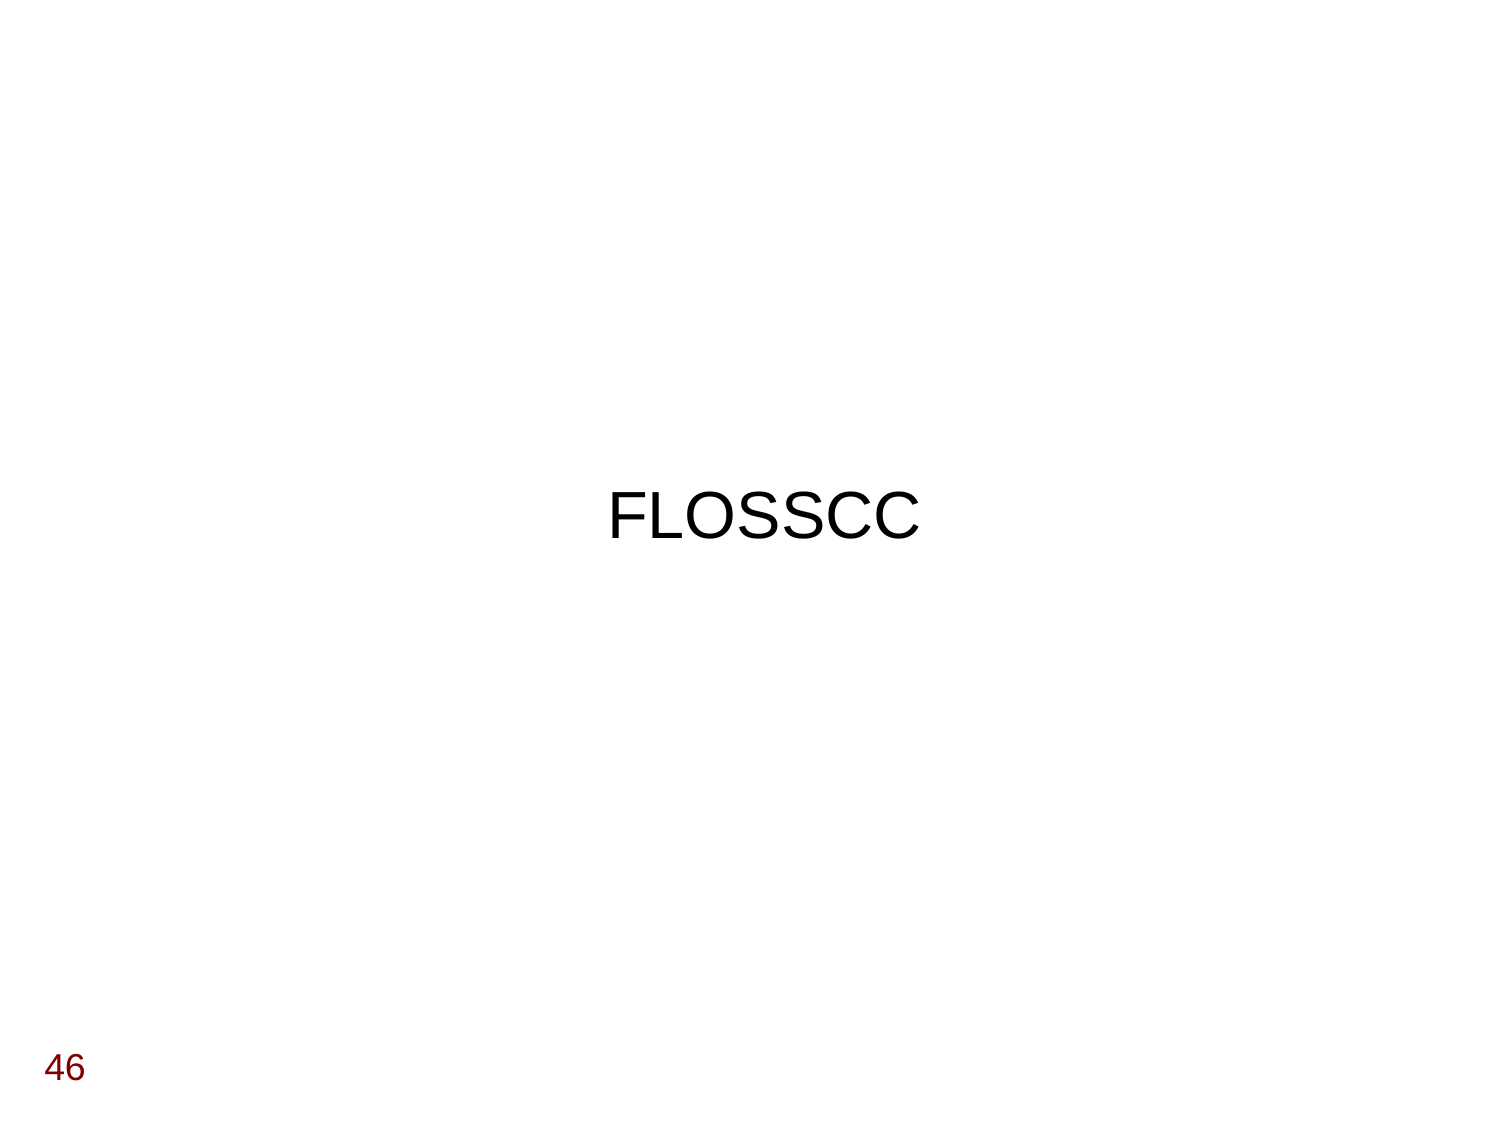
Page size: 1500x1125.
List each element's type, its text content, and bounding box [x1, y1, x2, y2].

subtitle FLOSSCC [70, 27, 1459, 1004]
